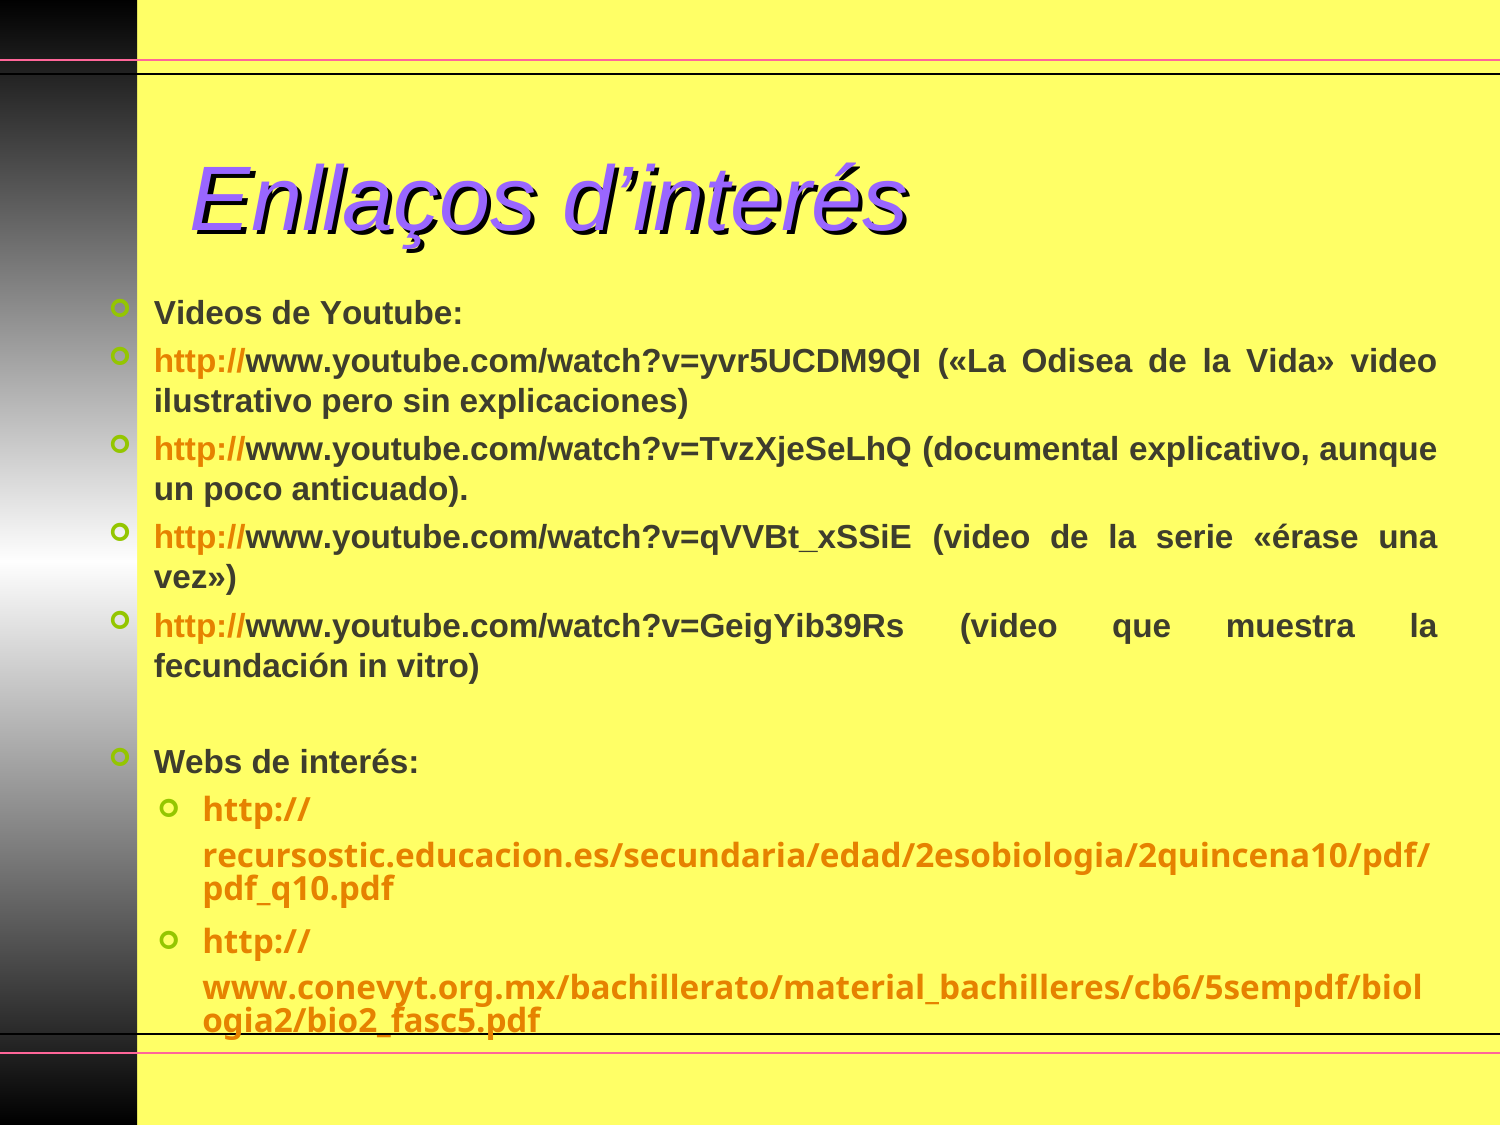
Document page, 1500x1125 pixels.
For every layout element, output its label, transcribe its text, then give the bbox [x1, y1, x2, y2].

title Enllaços d’interés [174, 131, 1450, 257]
text_box Videos de Youtube: http://www.youtube.com/watch?v=yvr5UCDM9QI («La Odisea de la Vida» video ilustrativo pero sin explicaciones) http://www.youtube.com/watch?v=TvzXjeSeLhQ (documental explicativo, aunque un poco anticuado). http://www.youtube.com/watch?v=qVVBt_xSSiE (video de la serie «érase una vez») http://www.youtube.com/watch?v=GeigYib39Rs (video que muestra la fecundación in vitro) Webs de interés: http://recursostic.educacion.es/secundaria/edad/2esobiologia/2quincena10/pdf/pdf_q10.pdf http://www.conevyt.org.mx/bachillerato/material_bachilleres/cb6/5sempdf/biologia2/bio2_fasc5.pdf [82, 283, 1453, 1075]
